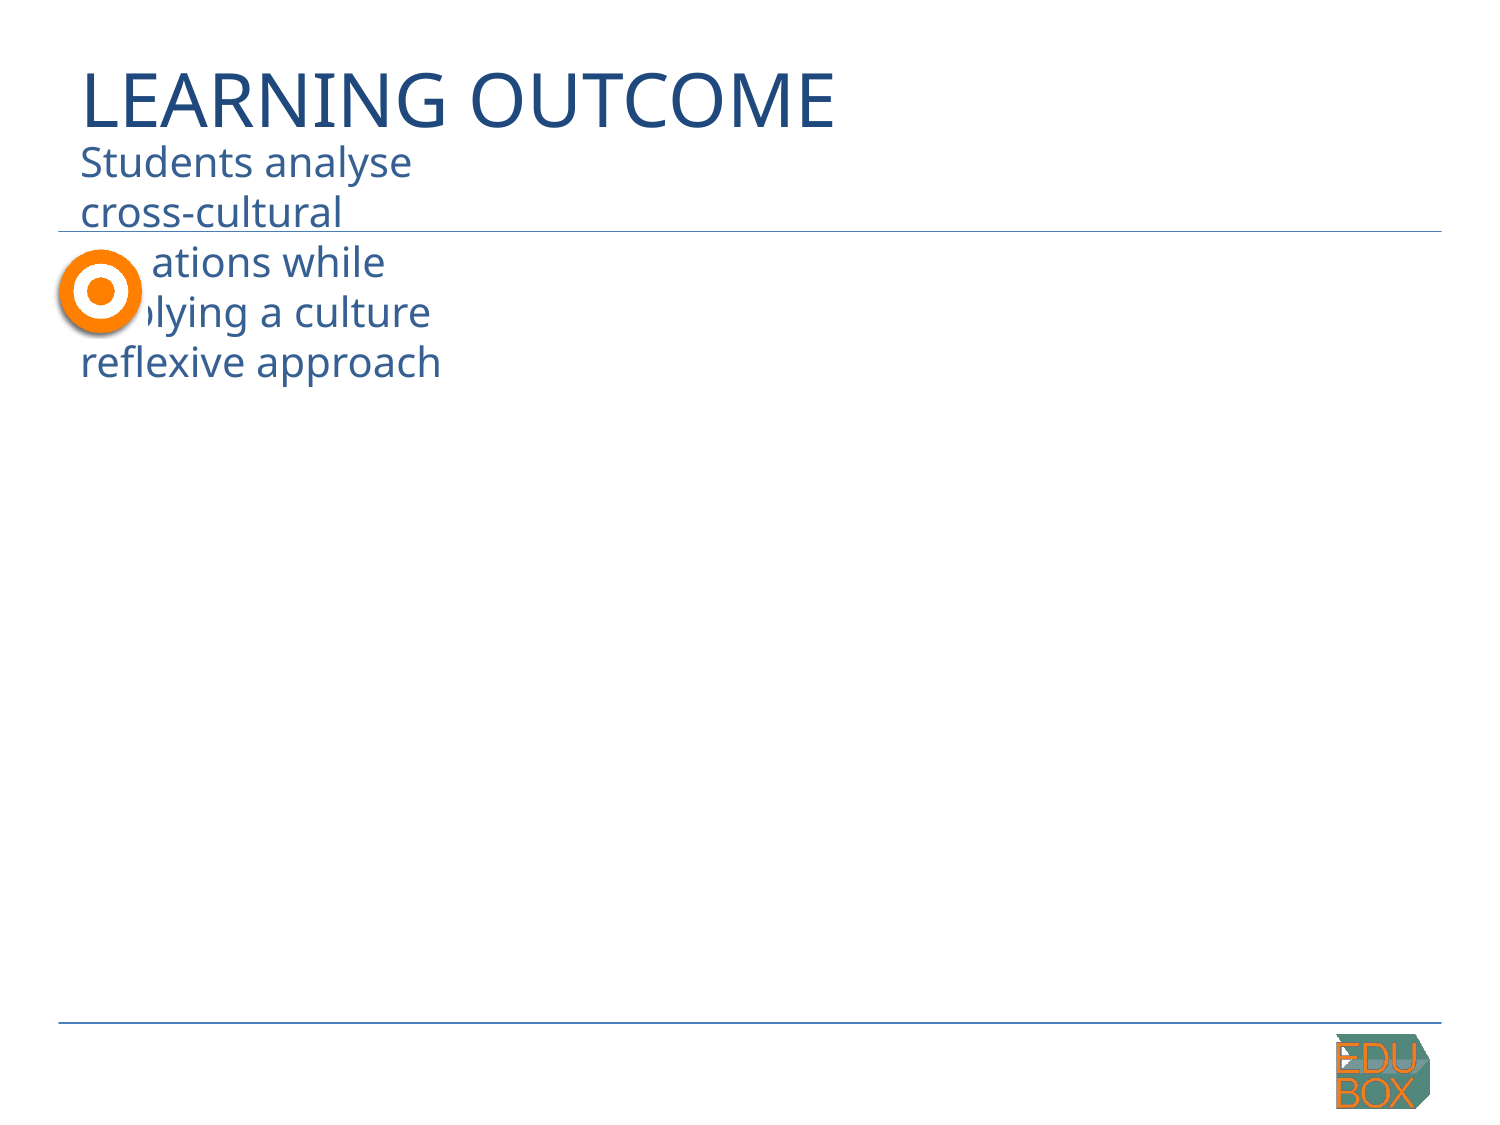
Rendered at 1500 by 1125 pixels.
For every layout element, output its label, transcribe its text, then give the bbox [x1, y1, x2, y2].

list Students analyse cross-cultural situations while applying a culture reflexive approach [171, 255, 1459, 1005]
title LEARNING OUTCOME [64, 42, 1306, 153]
picture [53, 243, 148, 339]
picture [1328, 1028, 1437, 1114]
